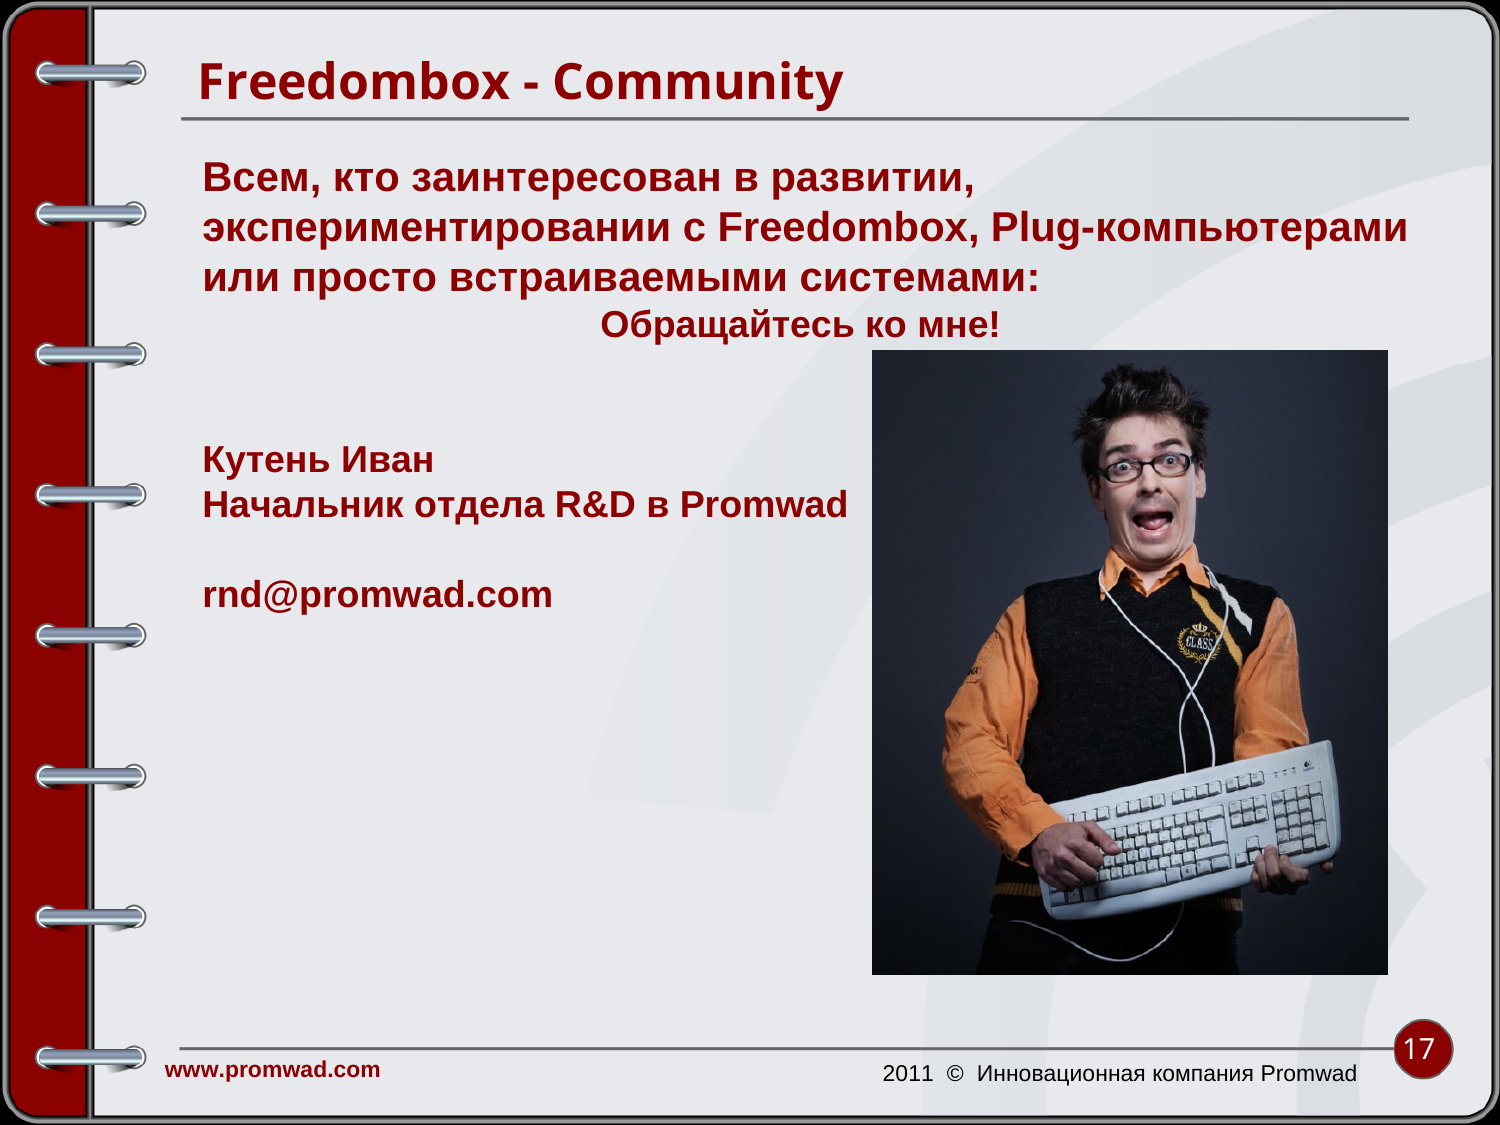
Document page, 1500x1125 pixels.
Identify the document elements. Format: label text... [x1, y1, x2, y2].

text_box www.promwad.com [150, 1046, 405, 1090]
text_box 2011 © Инновационная компания Promwad [634, 1051, 1373, 1095]
text_box <number> [1332, 1023, 1500, 1079]
text_box Freedombox - Community [183, 45, 1400, 114]
text_box Всем, кто заинтересован в развитии, экспериментировании с Freedombox, Plug-компьютерами или просто встраиваемыми системами: Обращайтесь ко мне! Кутень Иван Начальник отдела R&D в Promwad rnd@promwad.com [187, 142, 1426, 803]
picture [0, 0, 1500, 1125]
